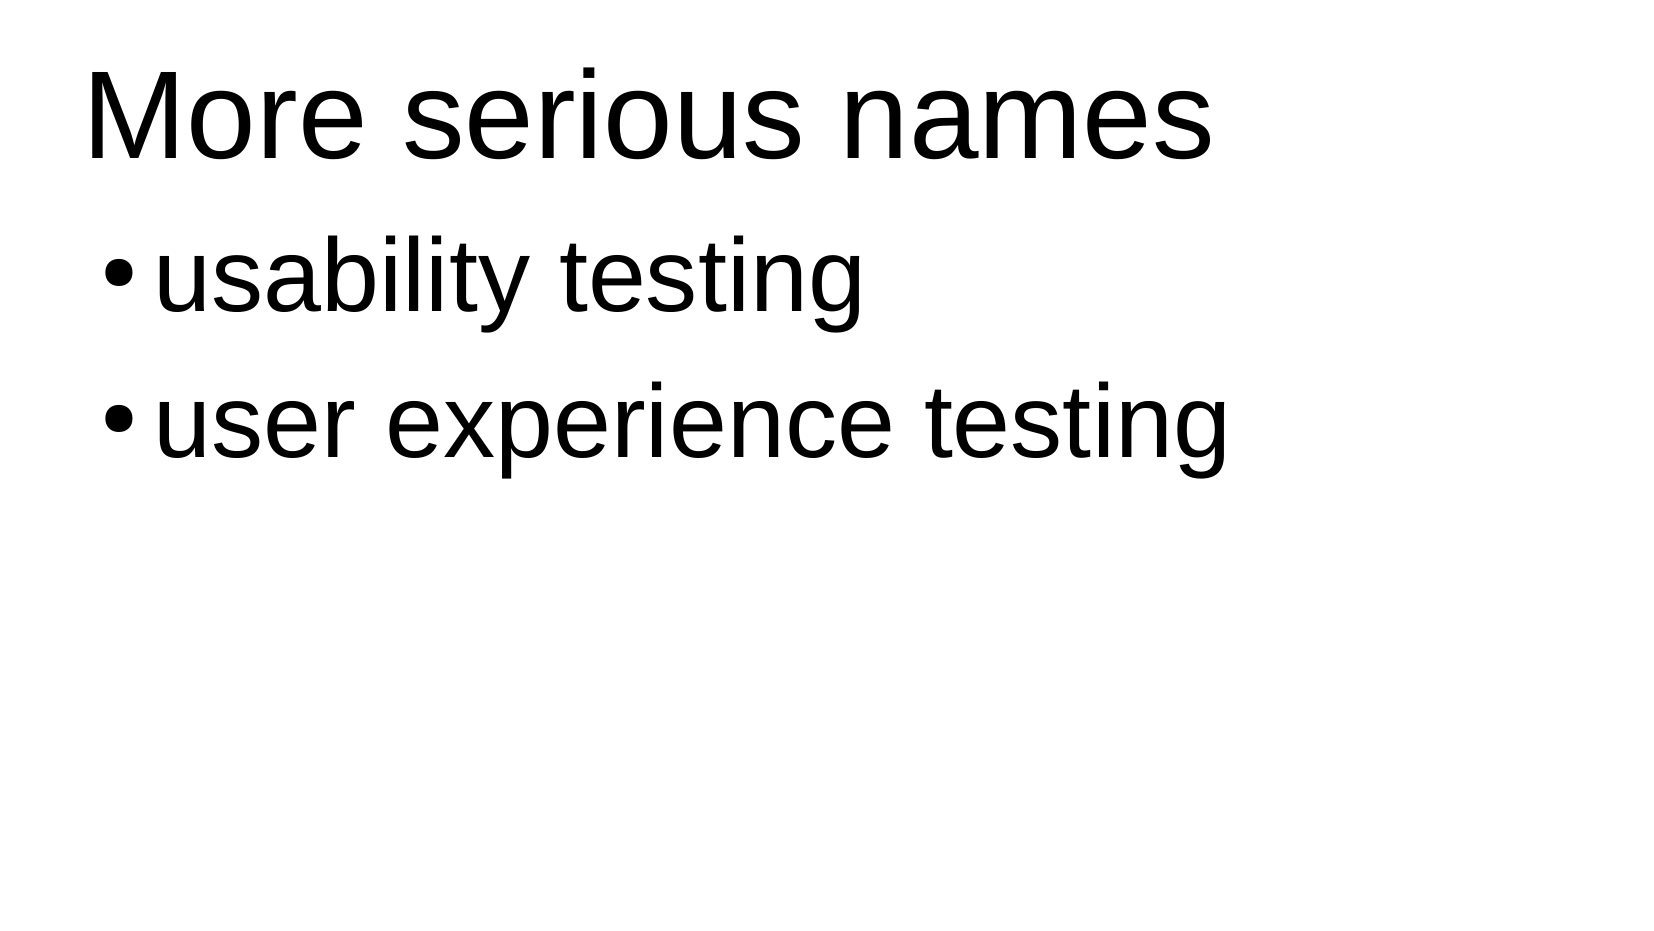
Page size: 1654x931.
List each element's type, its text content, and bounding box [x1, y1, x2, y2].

title More serious names [82, 37, 1571, 193]
list usability testing user experience testing [82, 217, 1571, 758]
